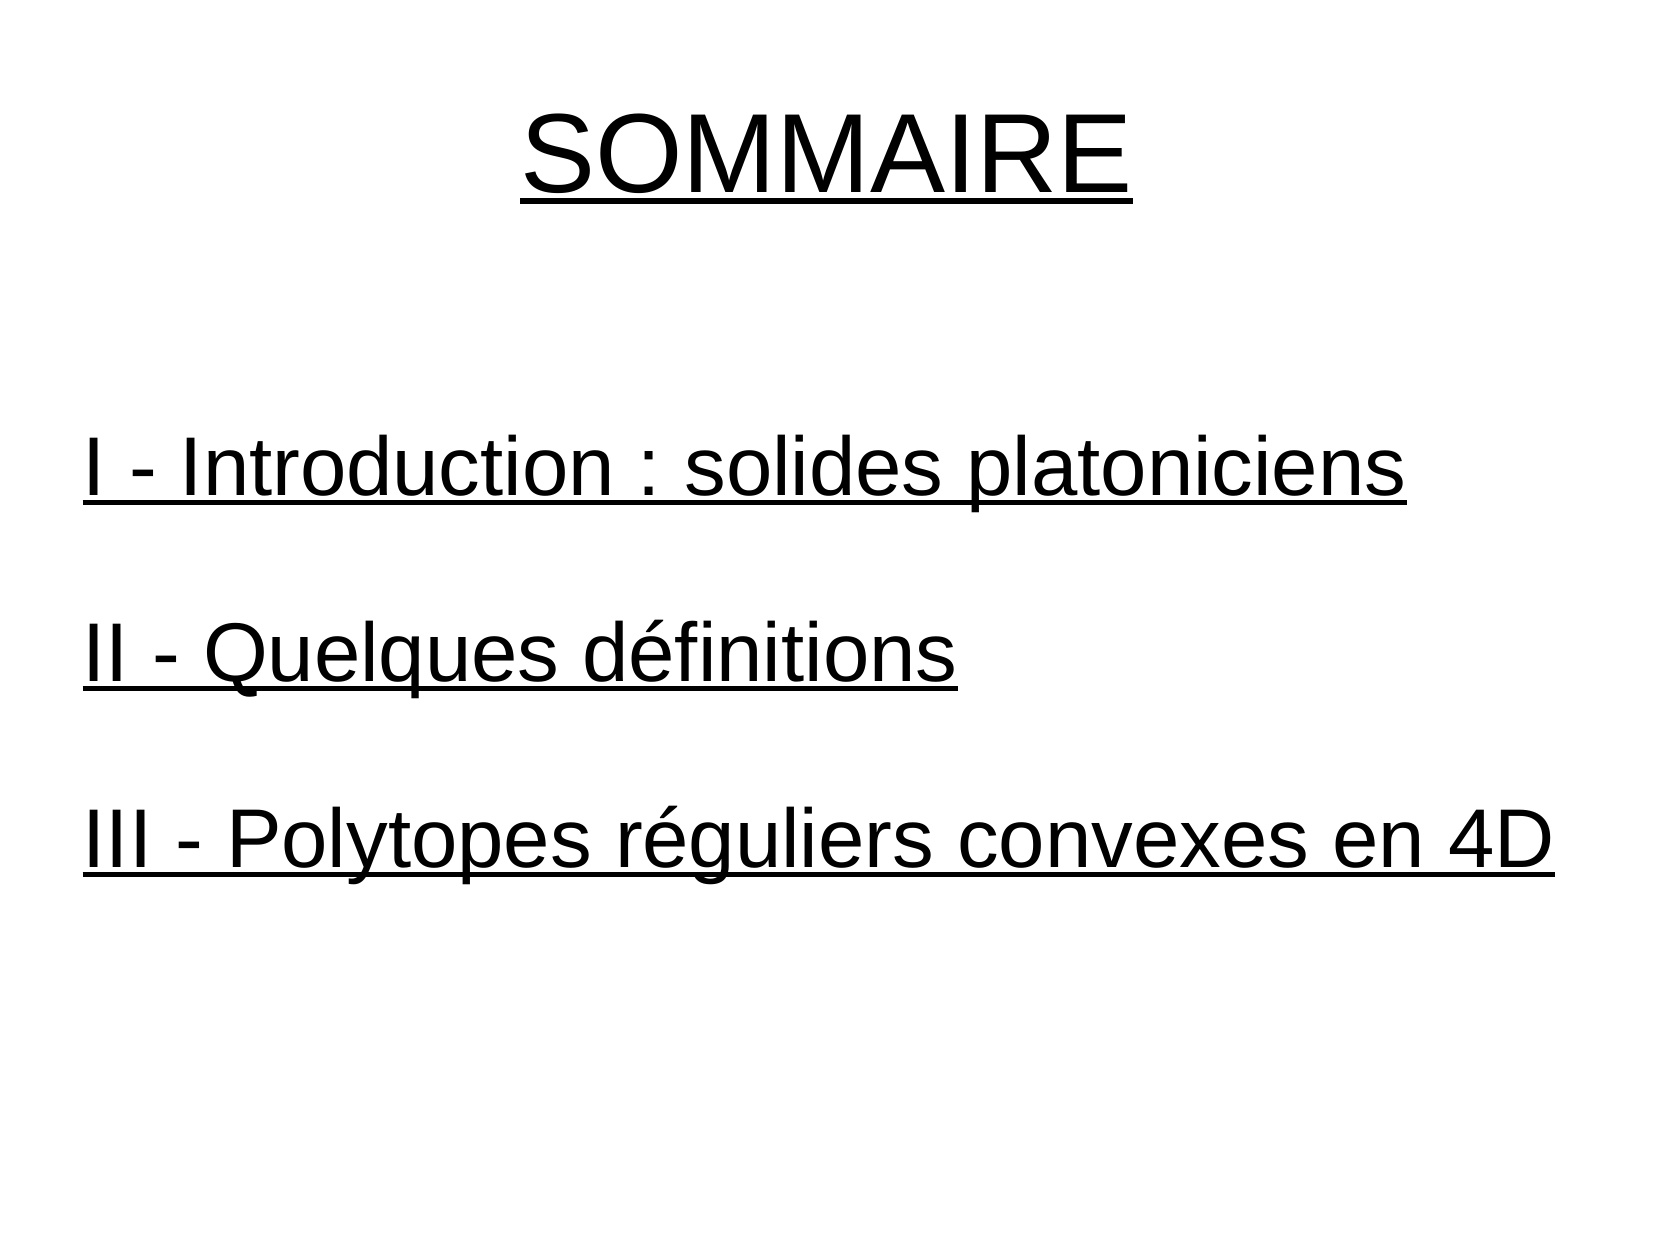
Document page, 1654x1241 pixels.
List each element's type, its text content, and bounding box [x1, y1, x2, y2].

subtitle I - Introduction : solides platoniciens II - Quelques définitions III - Polytopes réguliers convexes en 4D [82, 297, 1571, 1102]
title SOMMAIRE [82, 56, 1571, 250]
